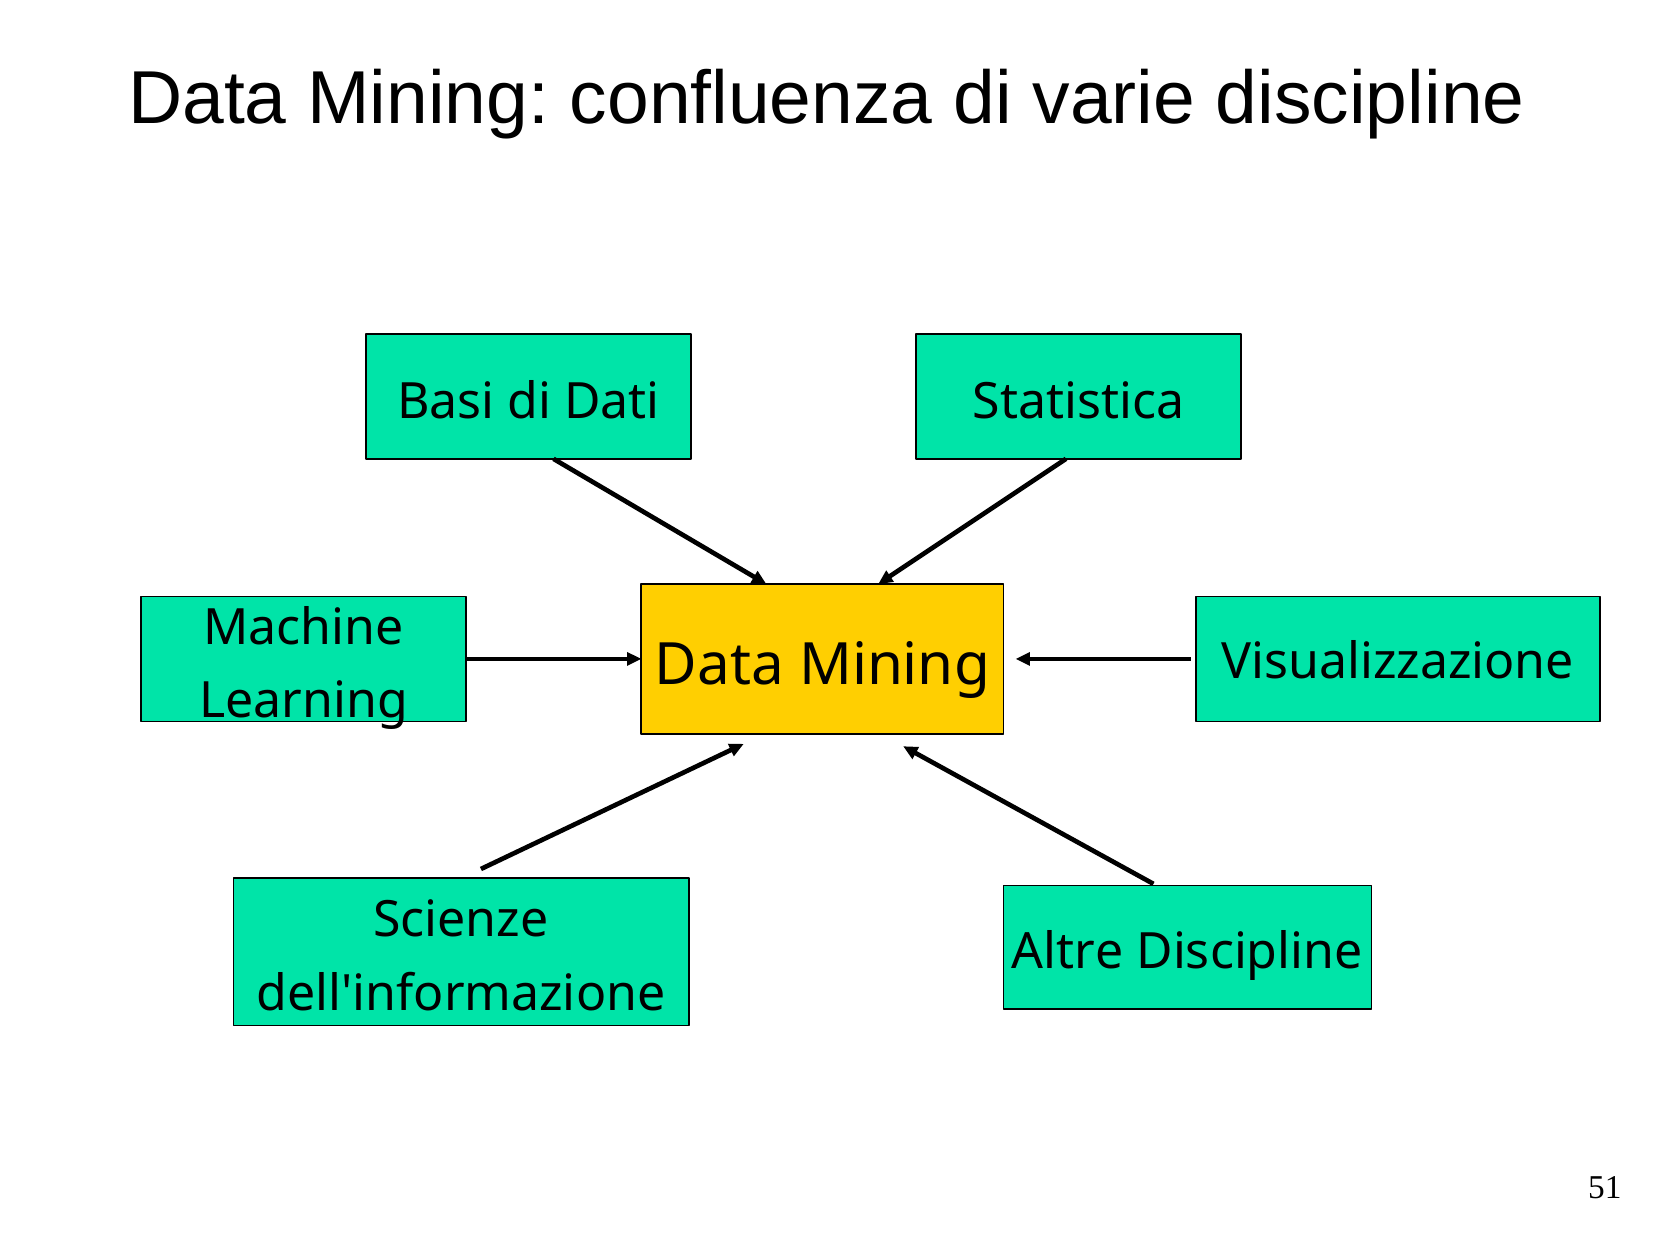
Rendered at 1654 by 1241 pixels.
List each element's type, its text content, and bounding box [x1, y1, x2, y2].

text_box Data Mining [641, 583, 1004, 734]
text_box Machine Learning [141, 596, 467, 722]
title Data Mining: confluenza di varie discipline [37, 30, 1617, 166]
text_box Basi di Dati [366, 333, 692, 459]
text_box Statistica [916, 333, 1242, 459]
text_box Altre Discipline [1003, 885, 1372, 1009]
text_box Scienze dell'informazione [233, 877, 689, 1026]
text_box Visualizzazione [1195, 596, 1600, 722]
